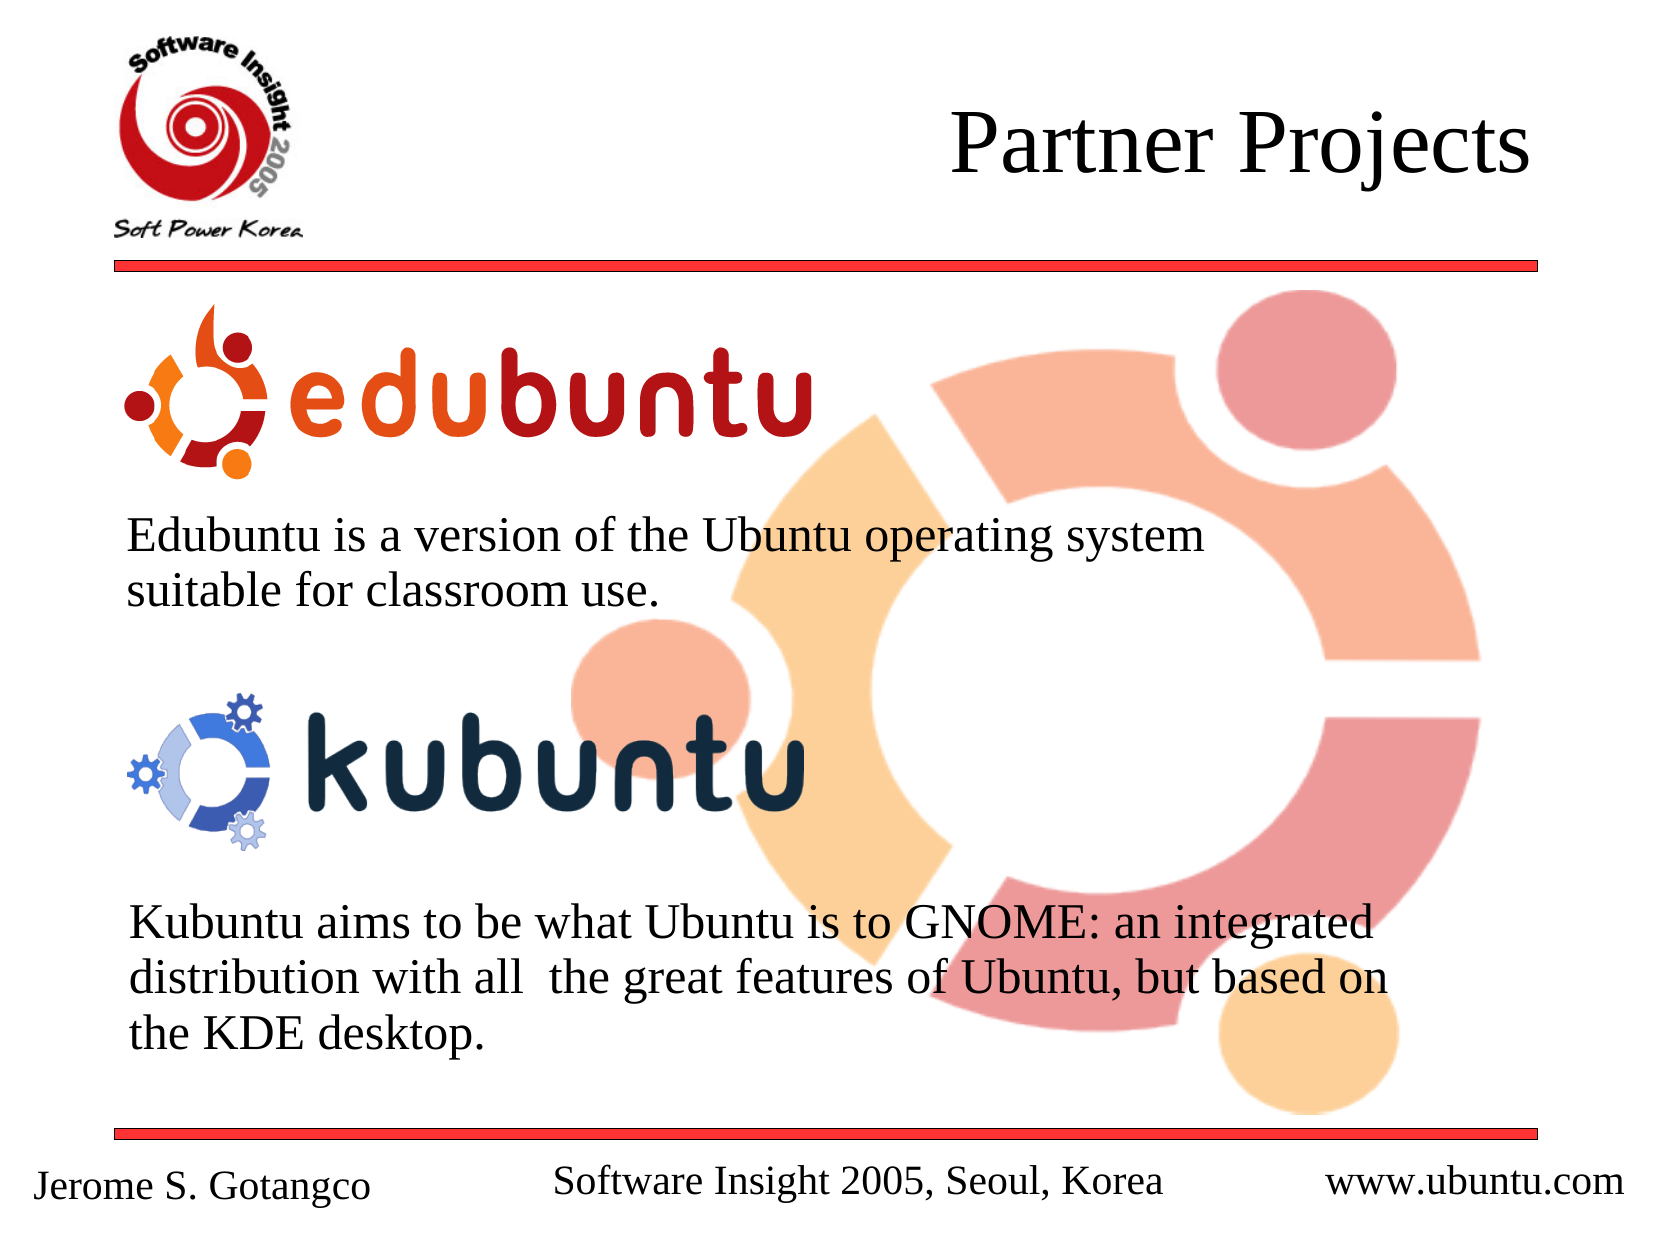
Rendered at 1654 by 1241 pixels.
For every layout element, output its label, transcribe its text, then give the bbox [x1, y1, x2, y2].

picture [114, 36, 303, 238]
picture [123, 303, 812, 482]
picture [127, 693, 804, 851]
text_box Kubuntu aims to be what Ubuntu is to GNOME: an integrated distribution with all the great features of Ubuntu, but based on the KDE desktop. [128, 894, 1402, 1064]
text_box Edubuntu is a version of the Ubuntu operating system suitable for classroom use. [126, 507, 1422, 690]
title Partner Projects [334, 37, 1534, 246]
